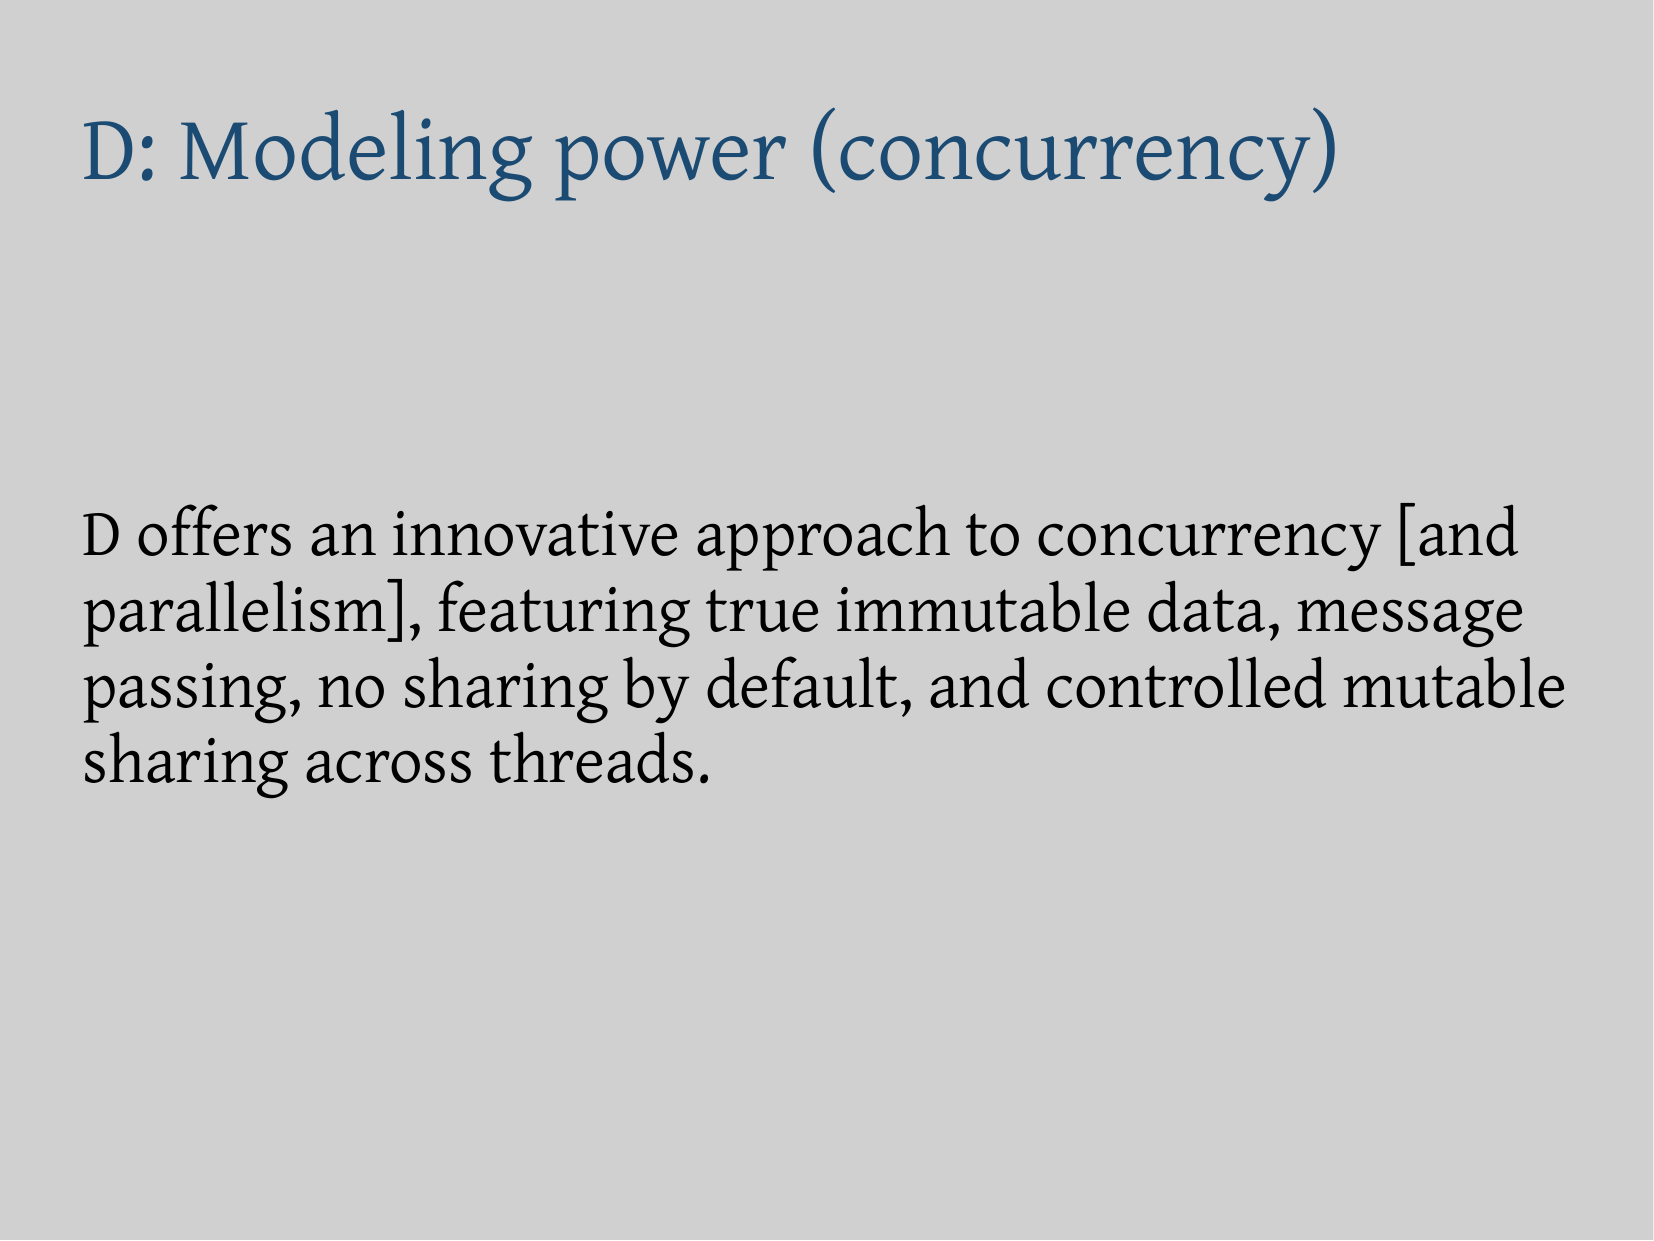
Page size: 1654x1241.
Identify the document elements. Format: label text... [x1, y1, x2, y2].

list D offers an innovative approach to concurrency [and parallelism], featuring true immutable data, message passing, no sharing by default, and controlled mutable sharing across threads. [82, 290, 1571, 1010]
title D: Modeling power (concurrency) [82, 49, 1571, 257]
